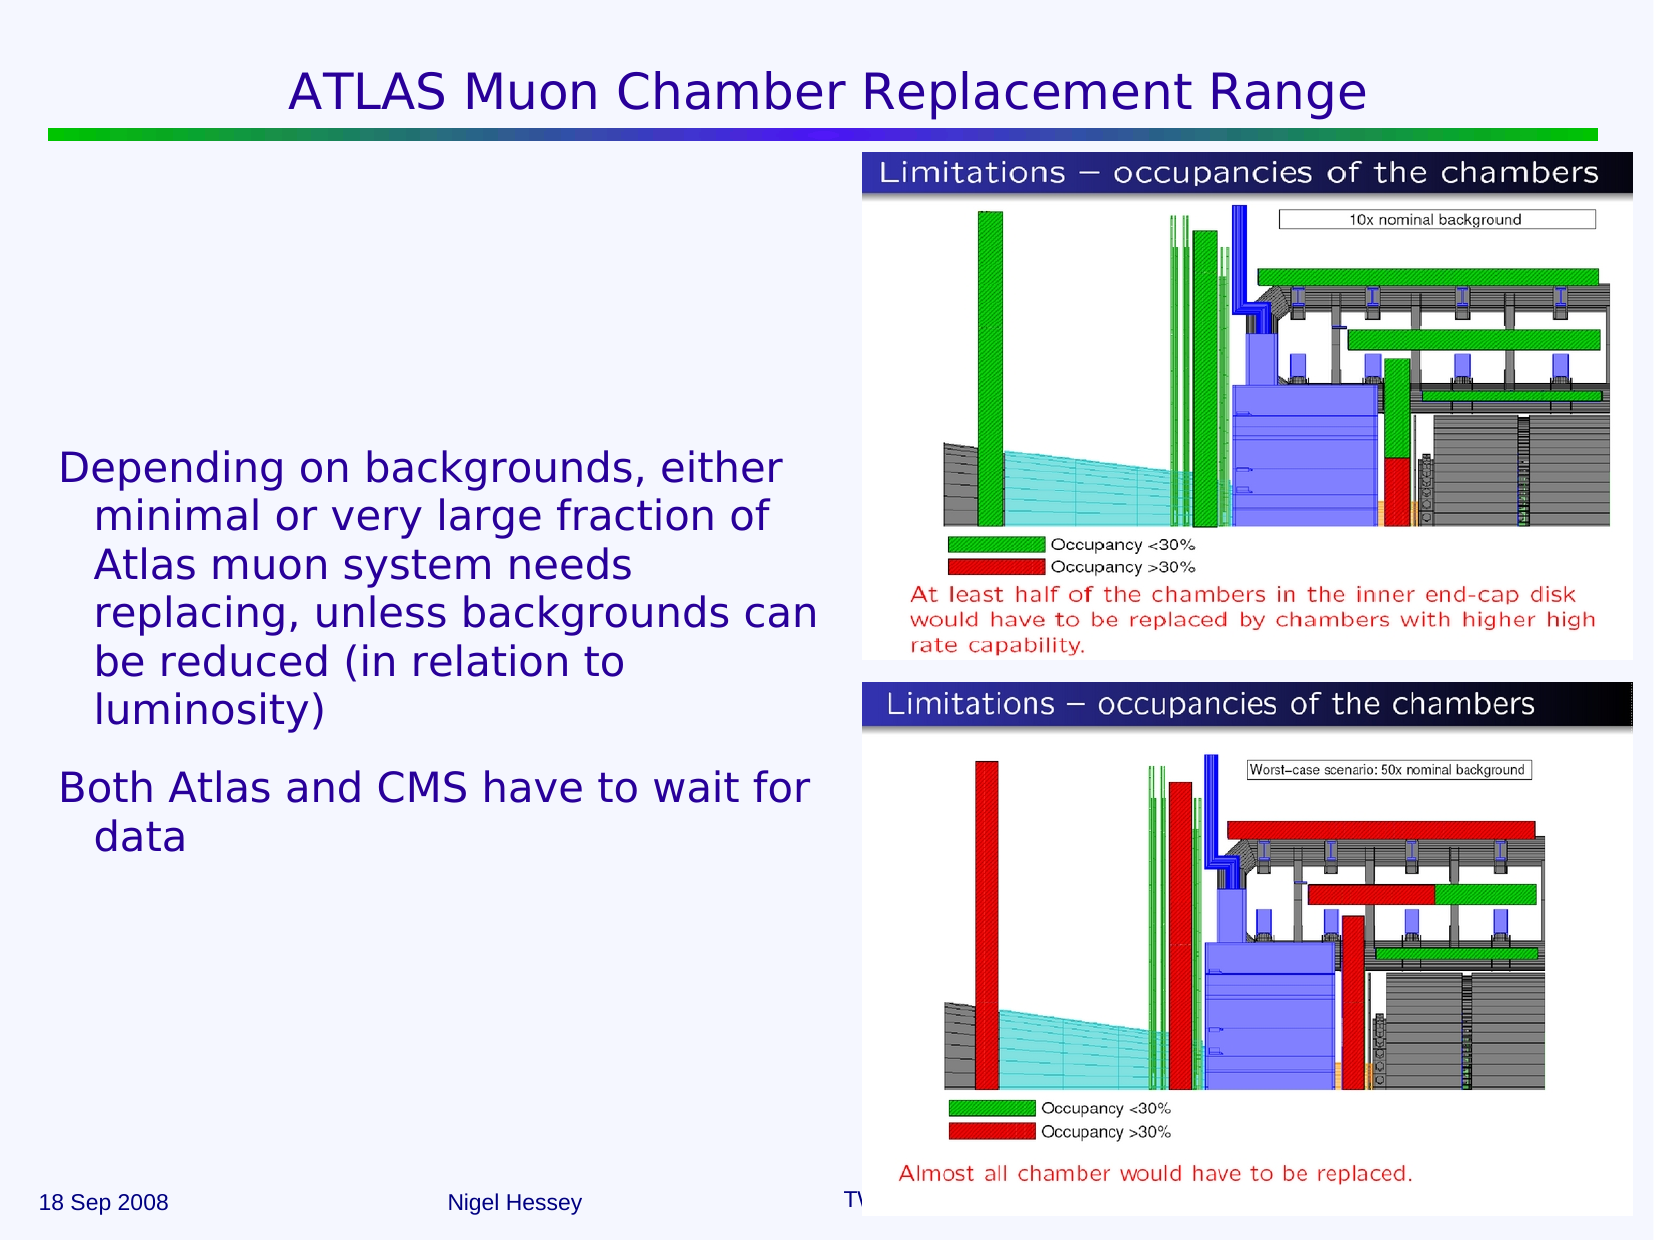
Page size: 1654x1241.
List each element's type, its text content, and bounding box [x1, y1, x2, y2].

picture [48, 128, 95, 141]
picture [862, 152, 1633, 660]
list Depending on backgrounds, either minimal or very large fraction of Atlas muon system needs replacing, unless backgrounds can be reduced (in relation to luminosity) Both Atlas and CMS have to wait for data [40, 443, 832, 927]
title ATLAS Muon Chamber Replacement Range [95, 37, 1563, 146]
picture [862, 682, 1633, 1216]
picture [1563, 128, 1598, 141]
